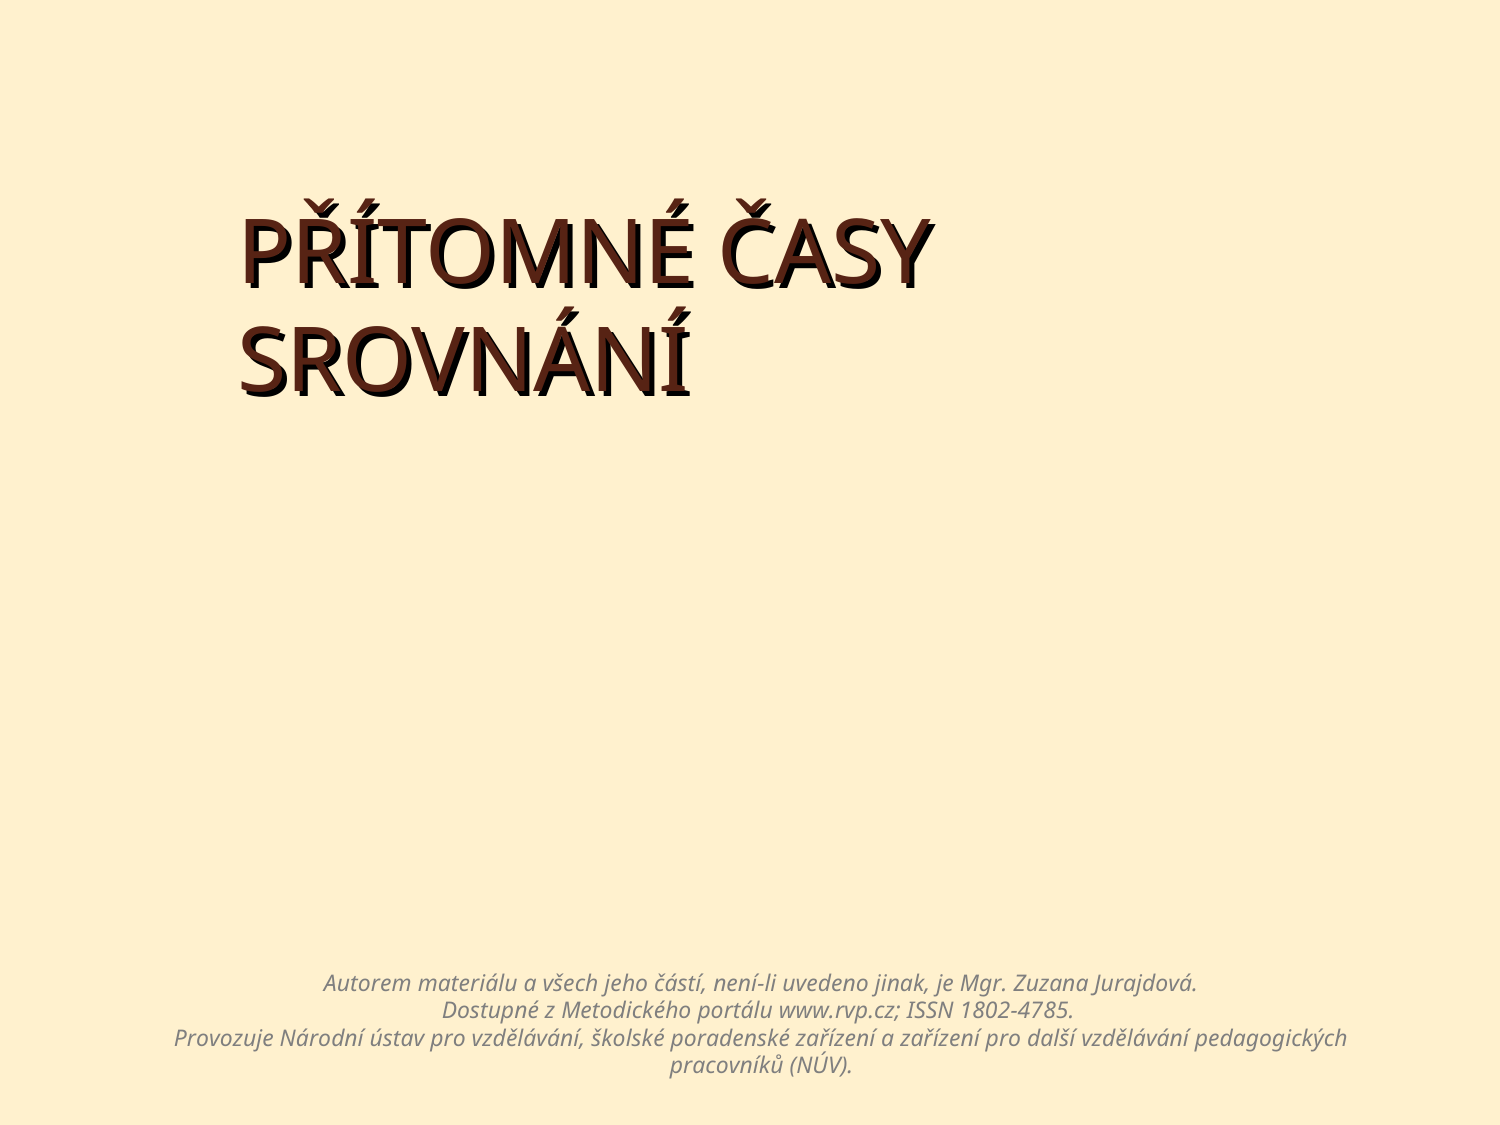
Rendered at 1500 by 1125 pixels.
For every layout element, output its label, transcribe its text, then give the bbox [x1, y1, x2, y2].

title PŘÍTOMNÉ ČASY SROVNÁNÍ [222, 175, 1438, 418]
text_box Autorem materiálu a všech jeho částí, není-li uvedeno jinak, je Mgr. Zuzana Jurajdová. Dostupné z Metodického portálu www.rvp.cz; ISSN 1802-4785. Provozuje Národní ústav pro vzdělávání, školské poradenské zařízení a zařízení pro další vzdělávání pedagogických pracovníků (NÚV). [147, 960, 1377, 1114]
